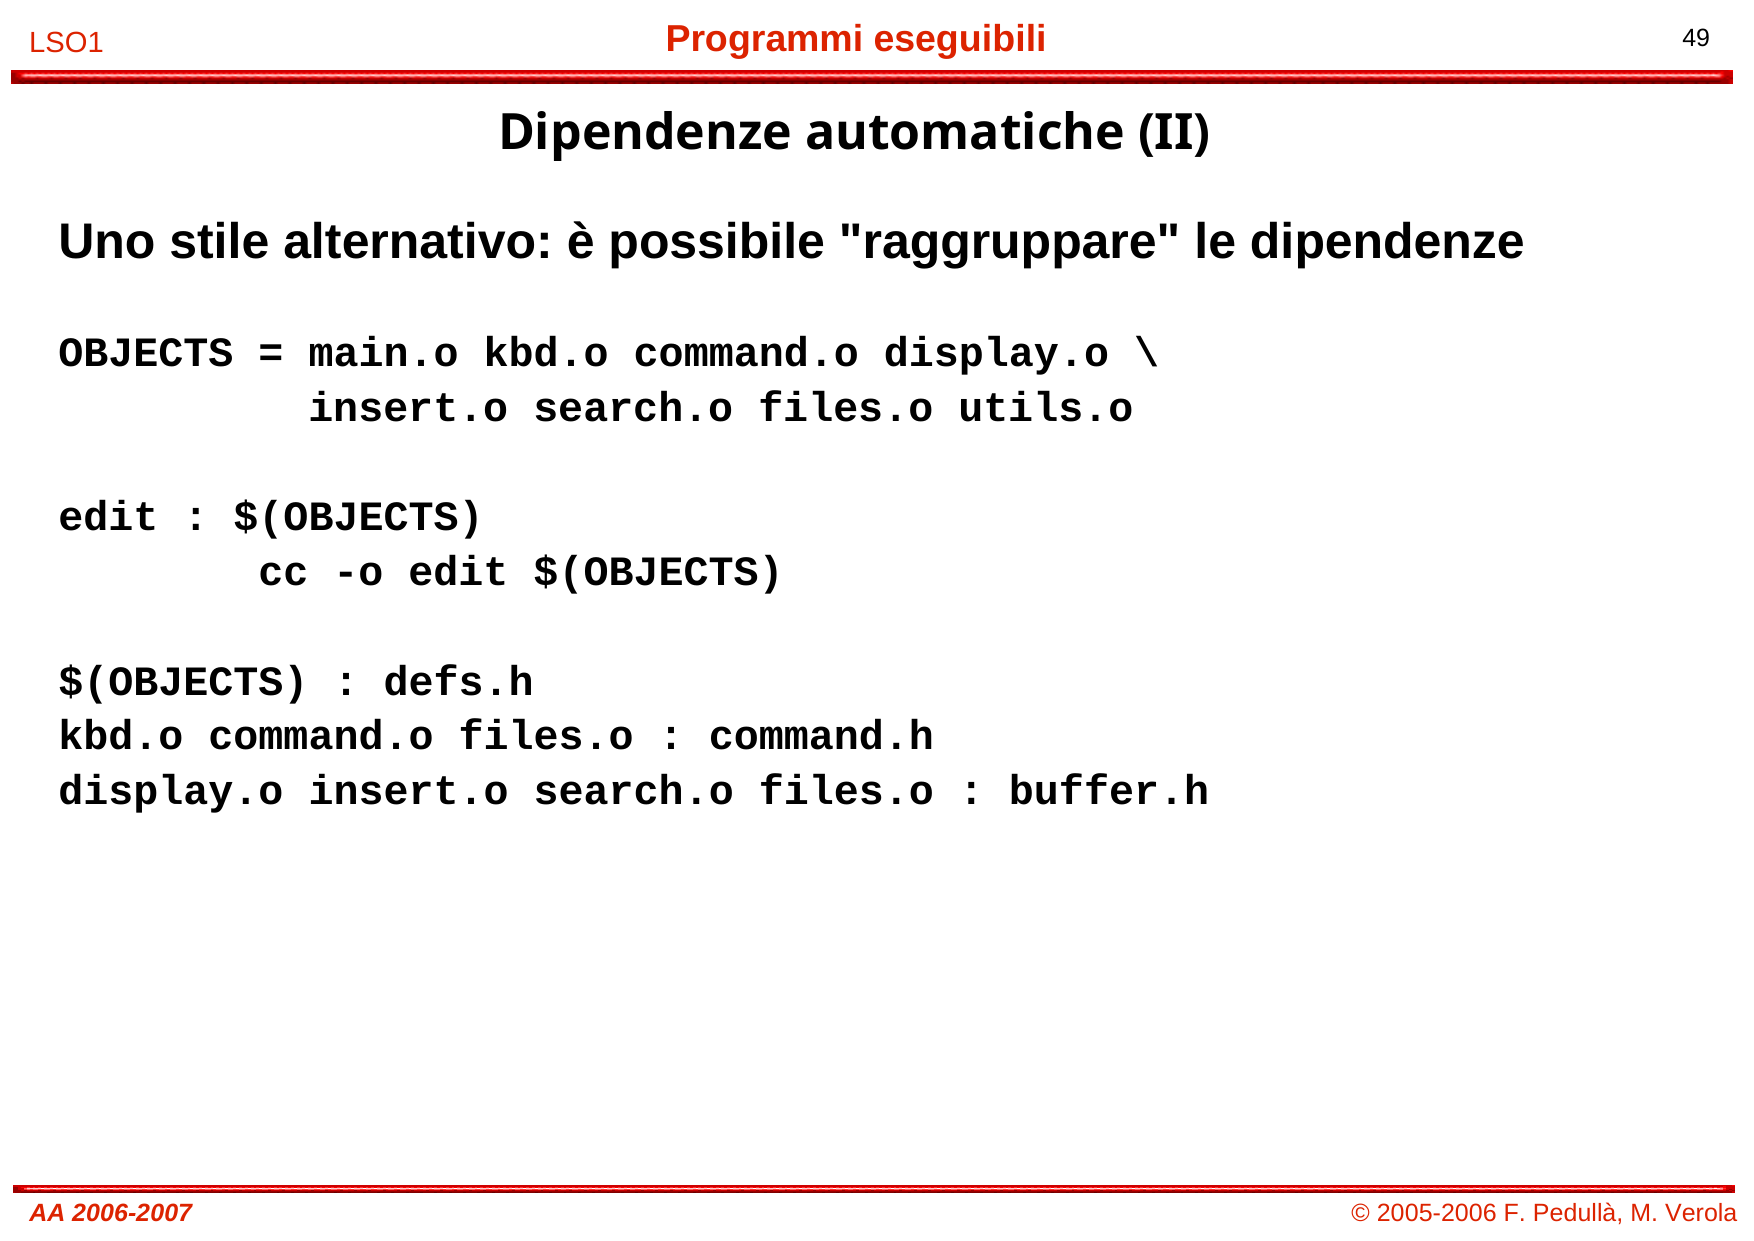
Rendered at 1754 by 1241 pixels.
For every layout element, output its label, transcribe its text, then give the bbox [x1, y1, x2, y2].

list Uno stile alternativo: è possibile "raggruppare" le dipendenze OBJECTS = main.o kbd.o command.o display.o \ insert.o search.o files.o utils.o edit : $(OBJECTS) cc -o edit $(OBJECTS) $(OBJECTS) : defs.h kbd.o command.o files.o : command.h display.o insert.o search.o files.o : buffer.h [58, 213, 1696, 980]
picture [11, 70, 1733, 84]
picture [13, 1185, 1735, 1193]
title Dipendenze automatiche (II) [498, 84, 1256, 180]
